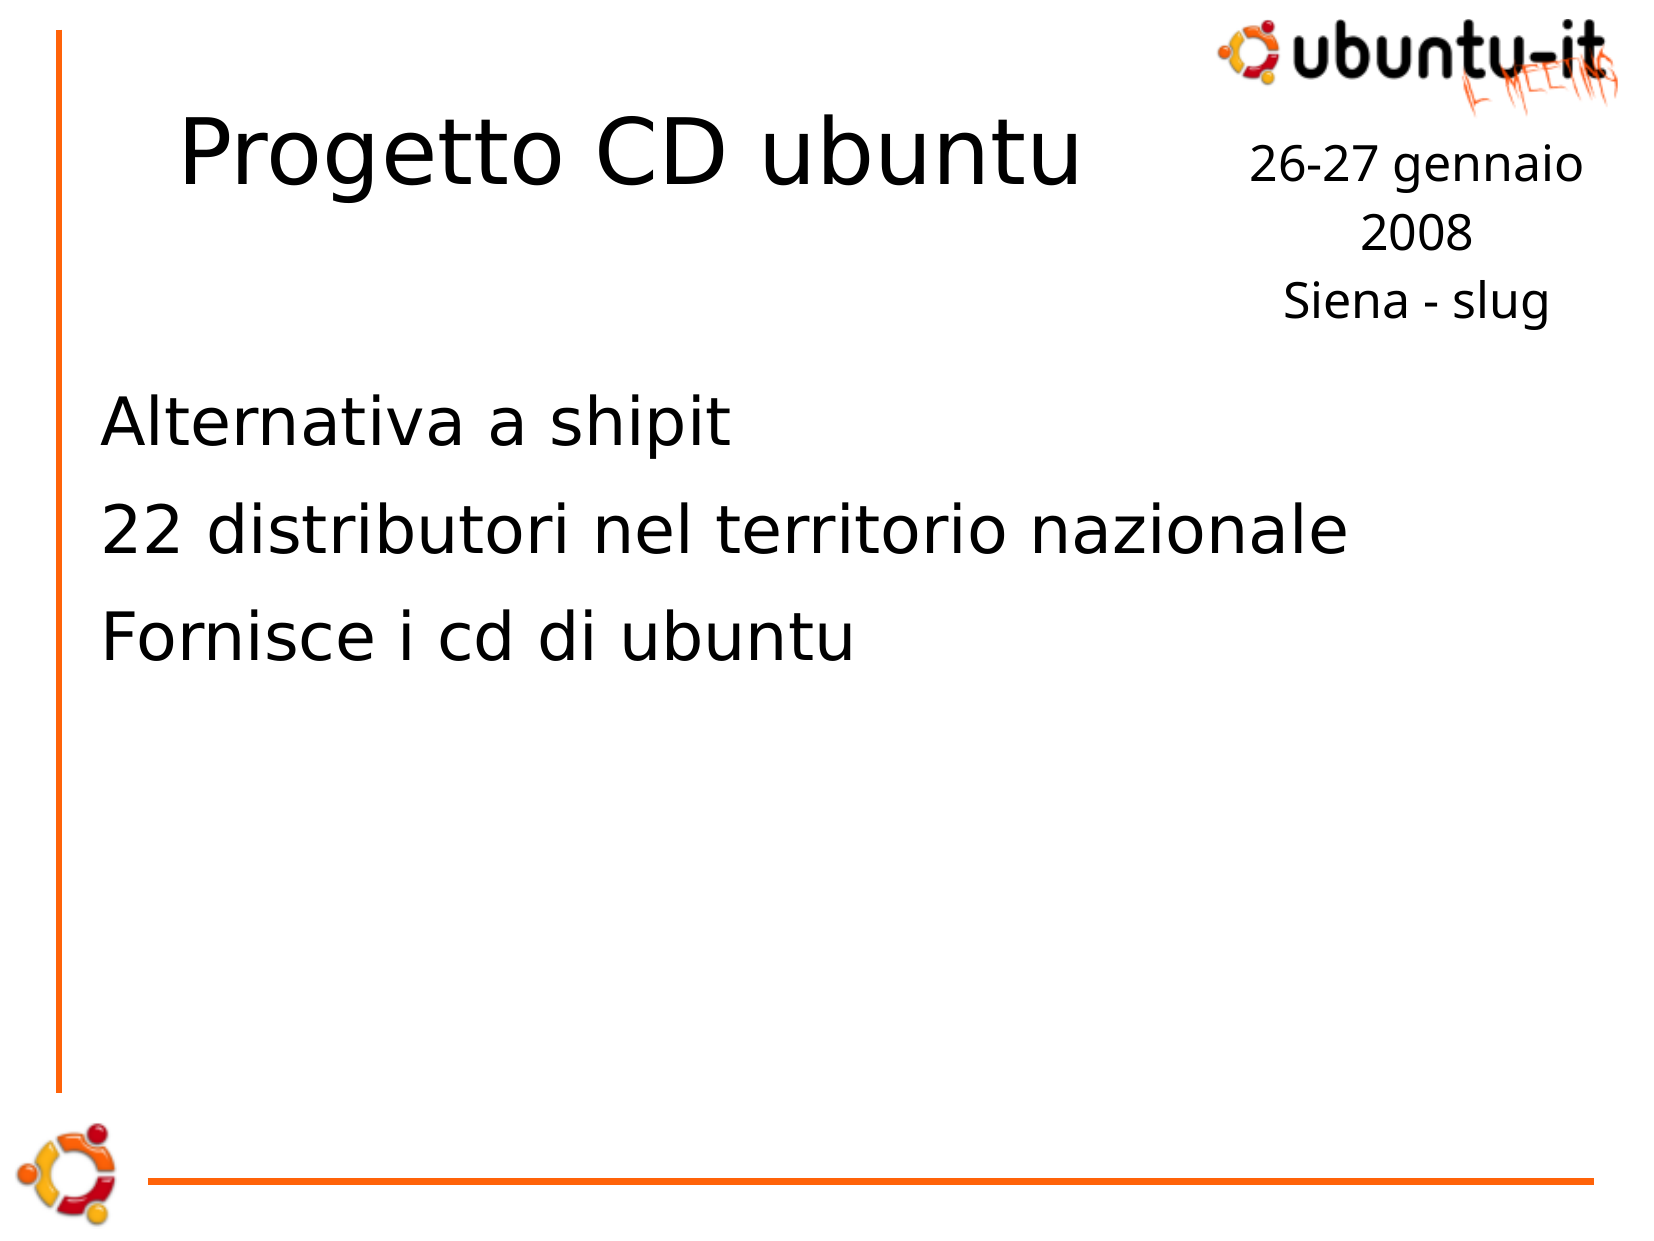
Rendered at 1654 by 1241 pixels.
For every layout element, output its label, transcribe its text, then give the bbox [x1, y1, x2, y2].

list Alternativa a shipit 22 distributori nel territorio nazionale Fornisce i cd di ubuntu [82, 383, 1571, 1094]
picture [14, 1122, 119, 1229]
title Progetto CD ubuntu [82, 56, 1182, 250]
picture [1210, 19, 1628, 119]
